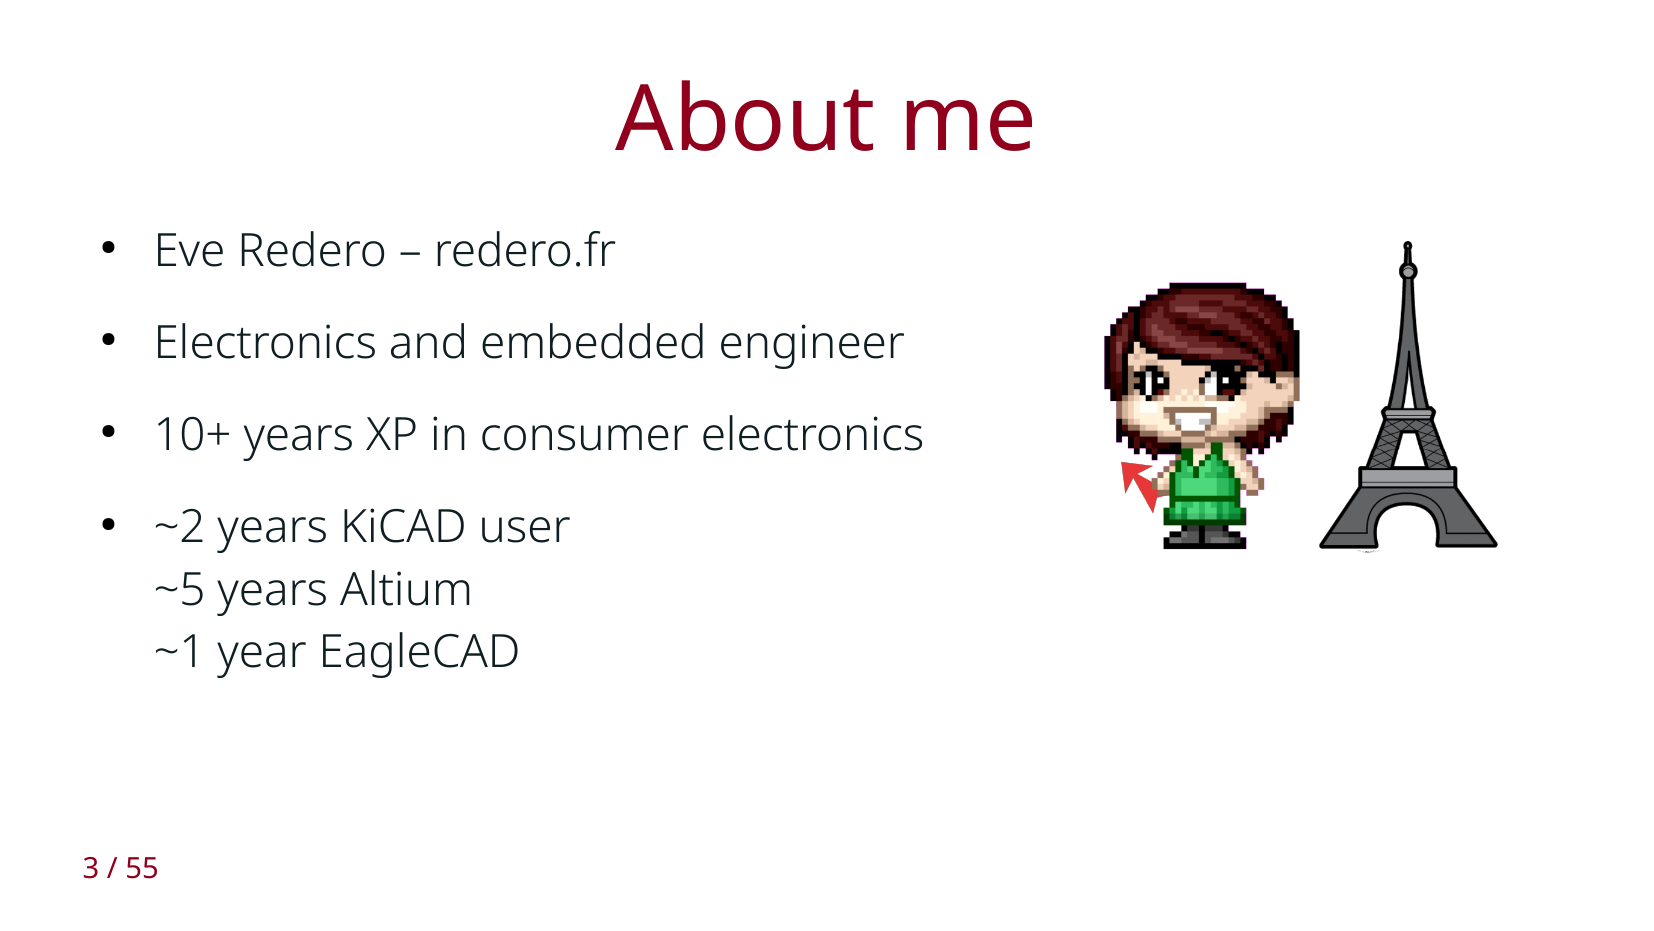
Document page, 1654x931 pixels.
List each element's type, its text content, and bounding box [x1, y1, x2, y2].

picture [1057, 236, 1506, 562]
list Eve Redero – redero.fr Electronics and embedded engineer 10+ years XP in consumer electronics ~2 years KiCAD user ~5 years Altium ~1 year EagleCAD [82, 217, 1571, 758]
title About me [82, 37, 1571, 193]
